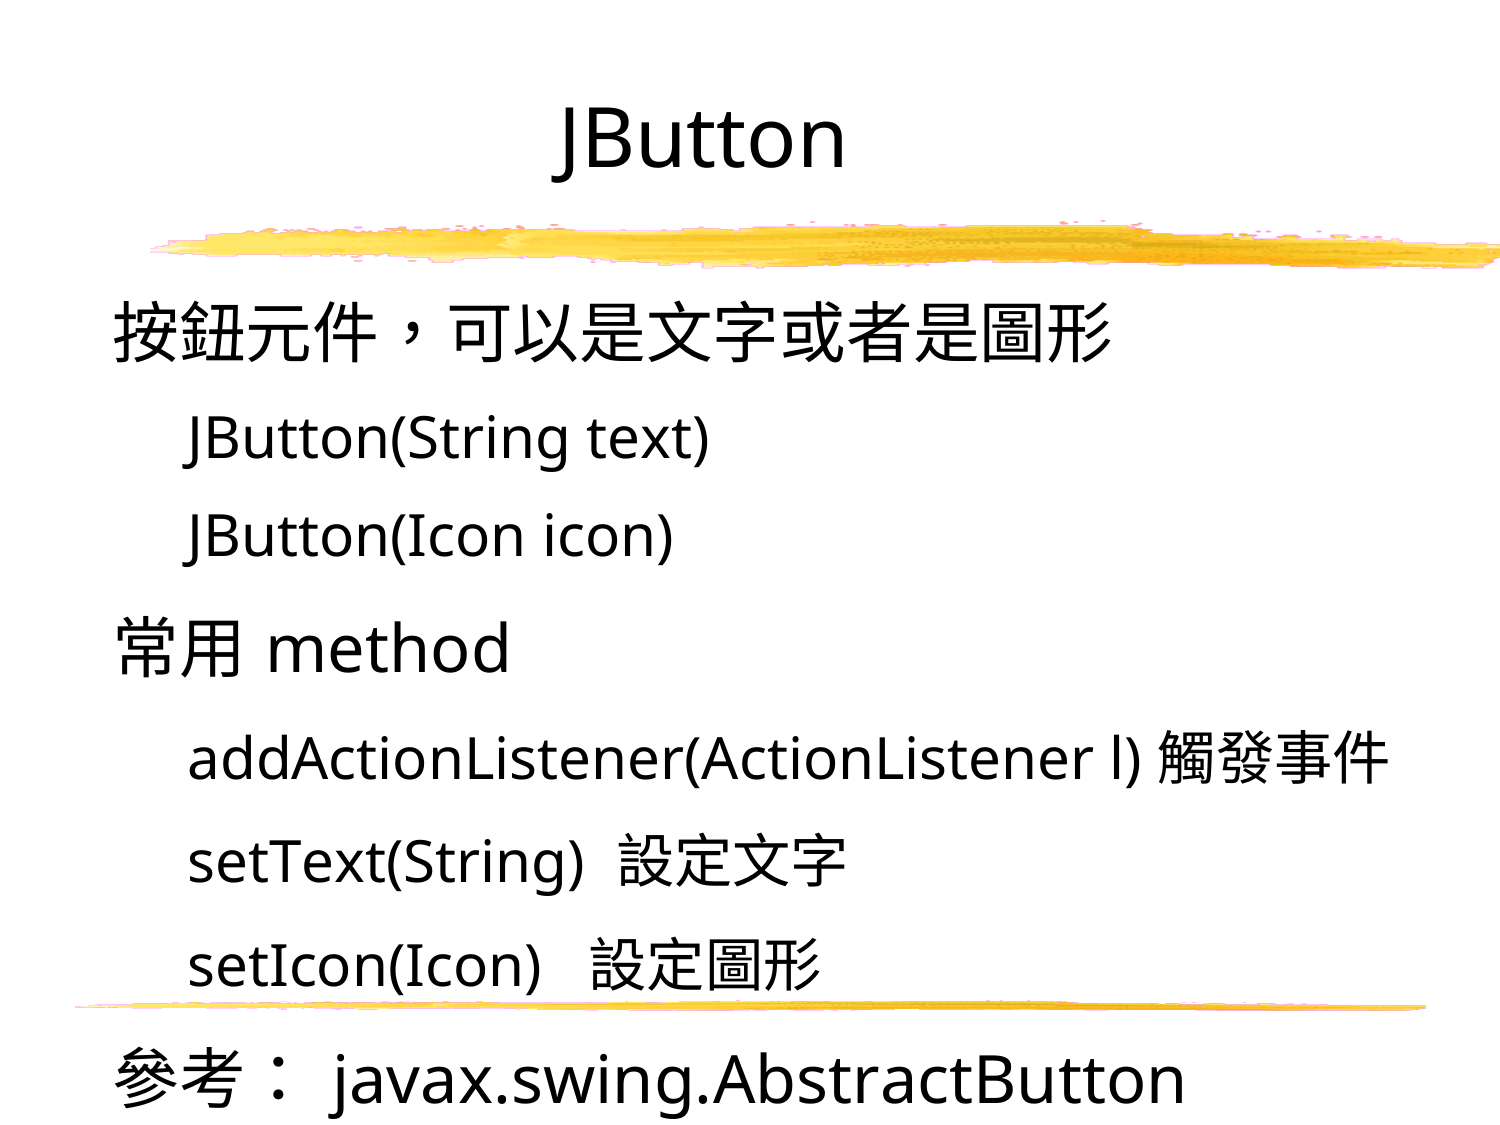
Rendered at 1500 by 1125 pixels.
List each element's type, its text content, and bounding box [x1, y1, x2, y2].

picture [150, 215, 1500, 279]
title JButton [66, 35, 1342, 225]
picture [75, 999, 112, 1013]
list 按鈕元件，可以是文字或者是圖形 JButton(String text) JButton(Icon icon) 常用method addActionListener(ActionListener l)觸發事件 setText(String) 設定文字 setIcon(Icon) 設定圖形 參考：javax.swing.AbstractButton 參考ui22 [112, 272, 1437, 1042]
